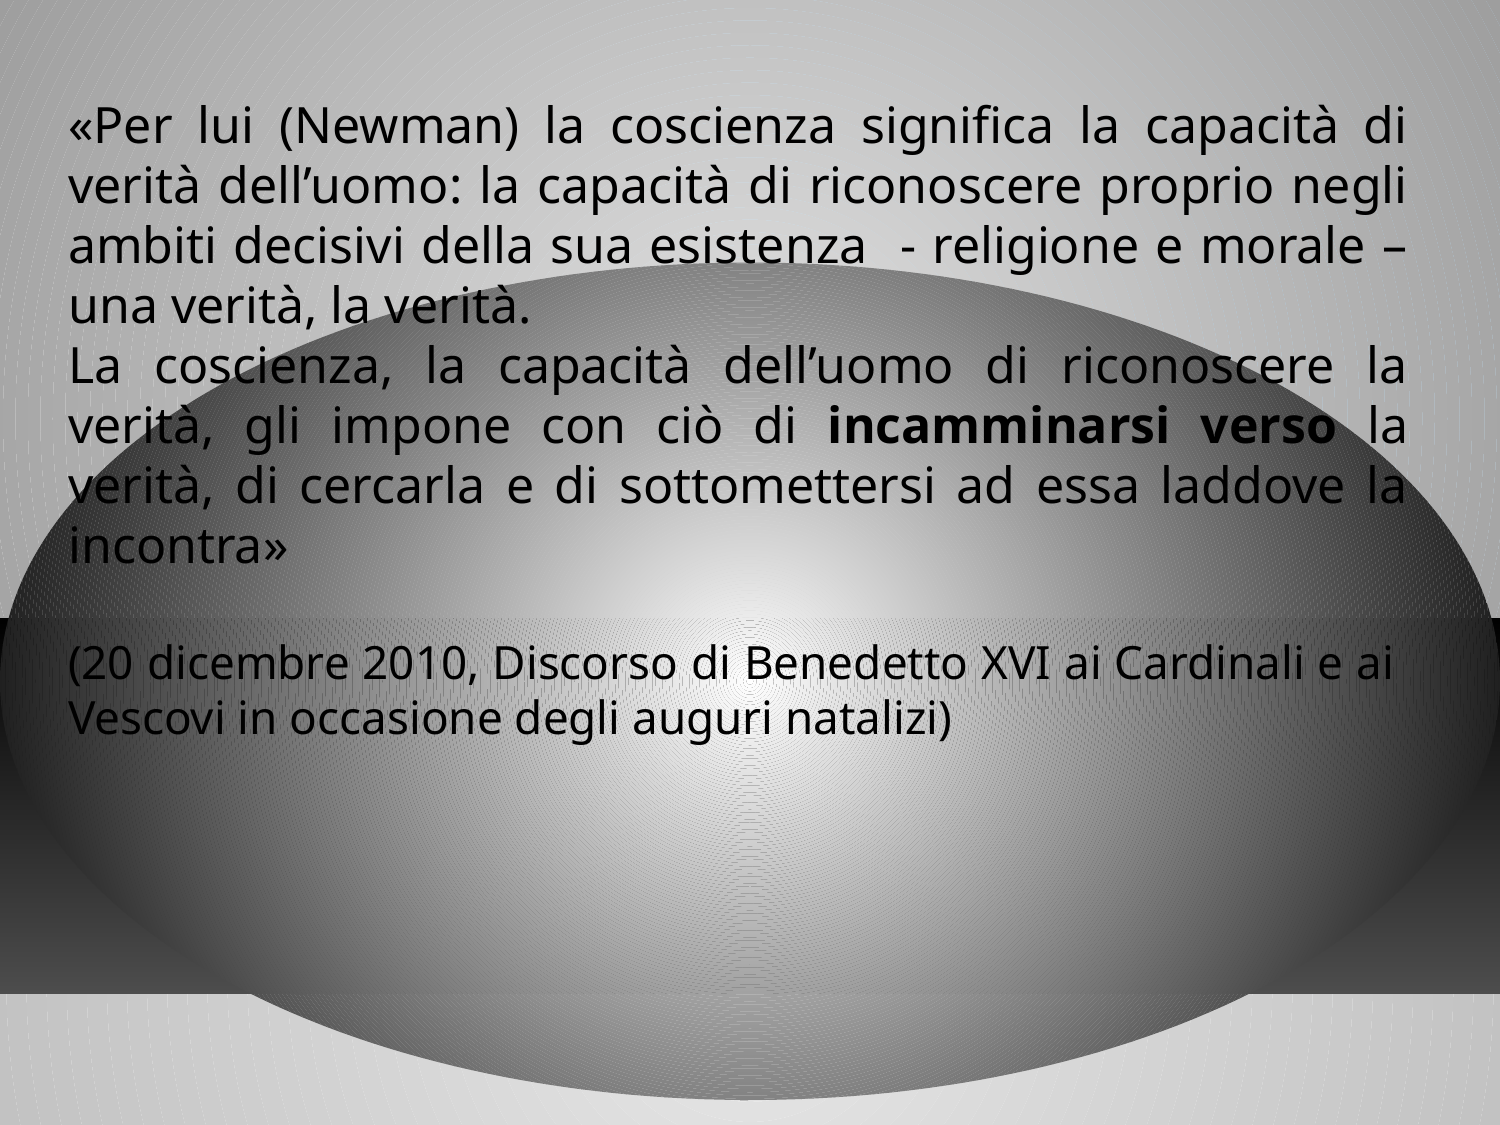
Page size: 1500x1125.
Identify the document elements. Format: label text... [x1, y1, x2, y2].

text_box «Per lui (Newman) la coscienza significa la capacità di verità dell’uomo: la capacità di riconoscere proprio negli ambiti decisivi della sua esistenza - religione e morale – una verità, la verità. La coscienza, la capacità dell’uomo di riconoscere la verità, gli impone con ciò di incamminarsi verso la verità, di cercarla e di sottomettersi ad essa laddove la incontra» (20 dicembre 2010, Discorso di Benedetto XVI ai Cardinali e ai Vescovi in occasione degli auguri natalizi) [53, 86, 1424, 698]
